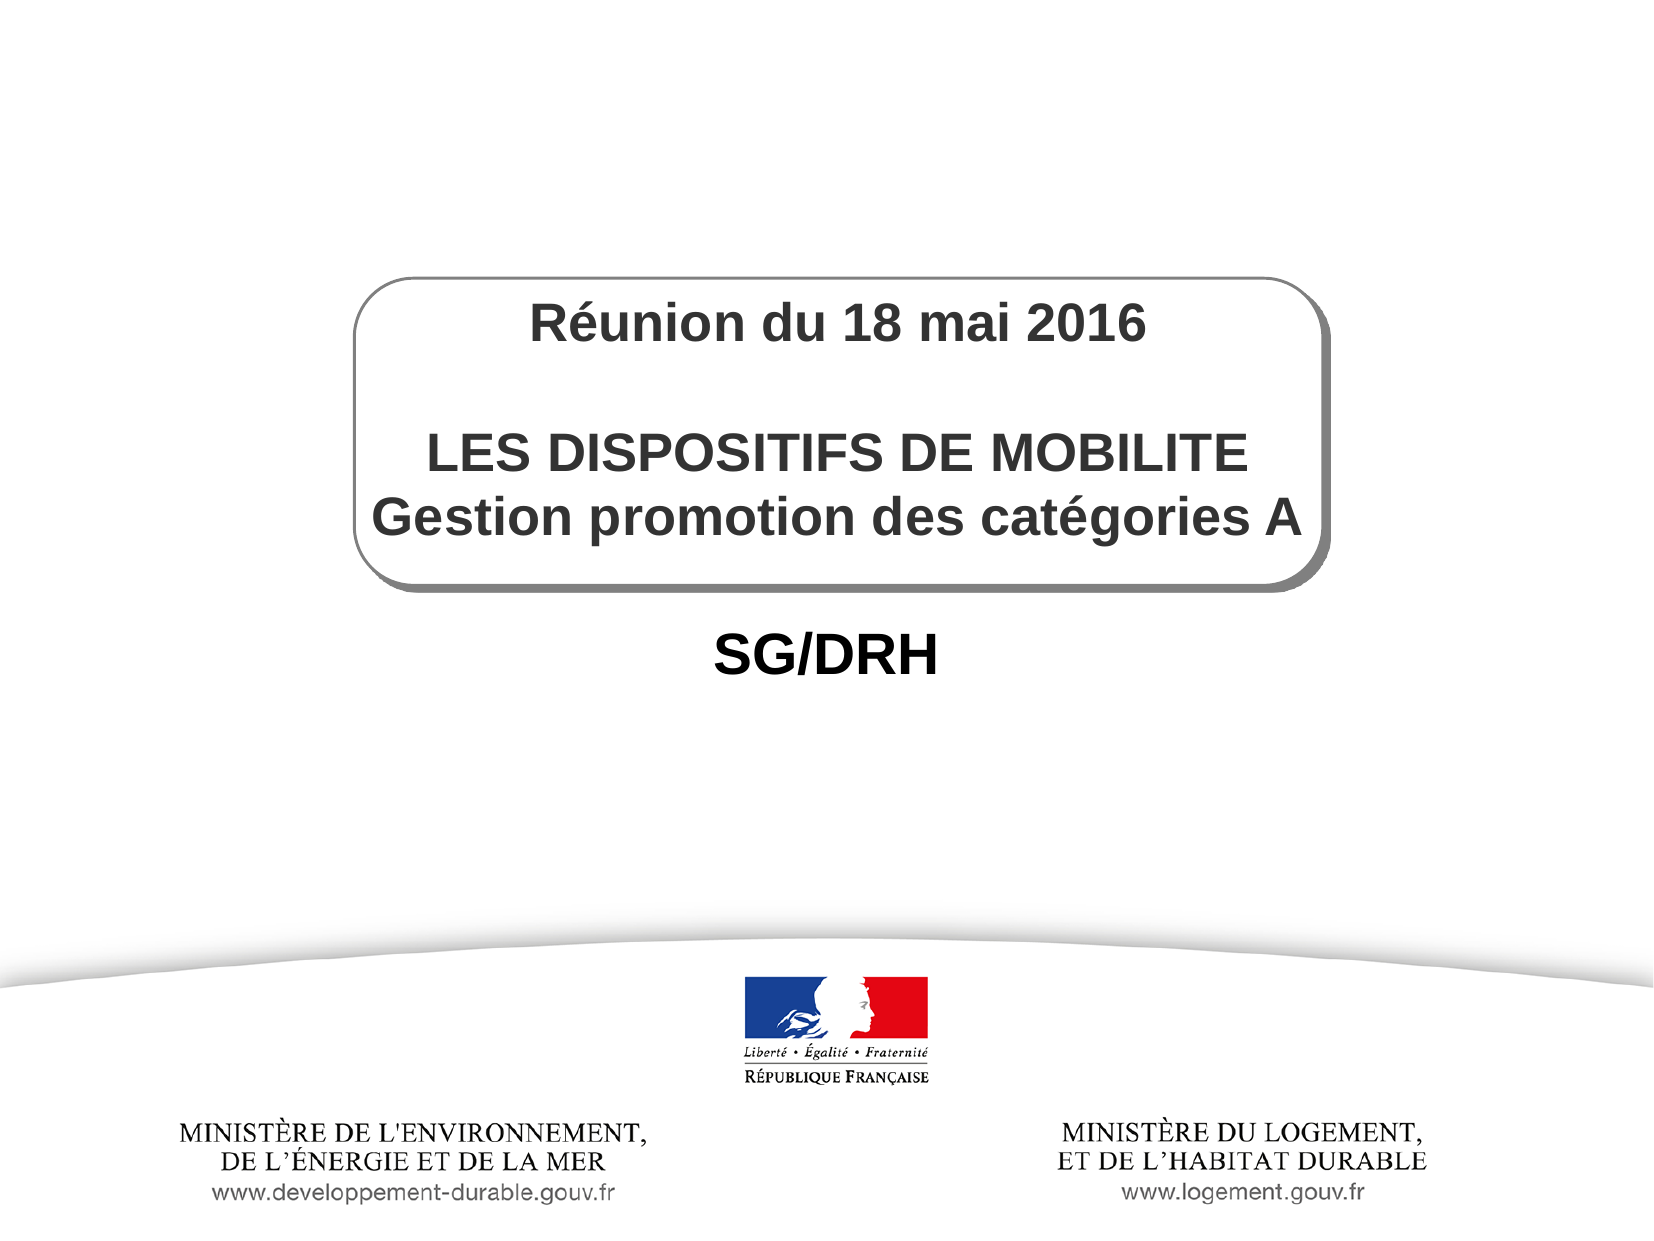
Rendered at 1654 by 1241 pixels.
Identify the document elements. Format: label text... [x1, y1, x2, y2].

title Réunion du 18 mai 2016 LES DISPOSITIFS DE MOBILITE Gestion promotion des catégories A [354, 278, 1323, 586]
picture [0, 310, 1654, 1241]
text_box SG/DRH [70, 614, 1583, 738]
